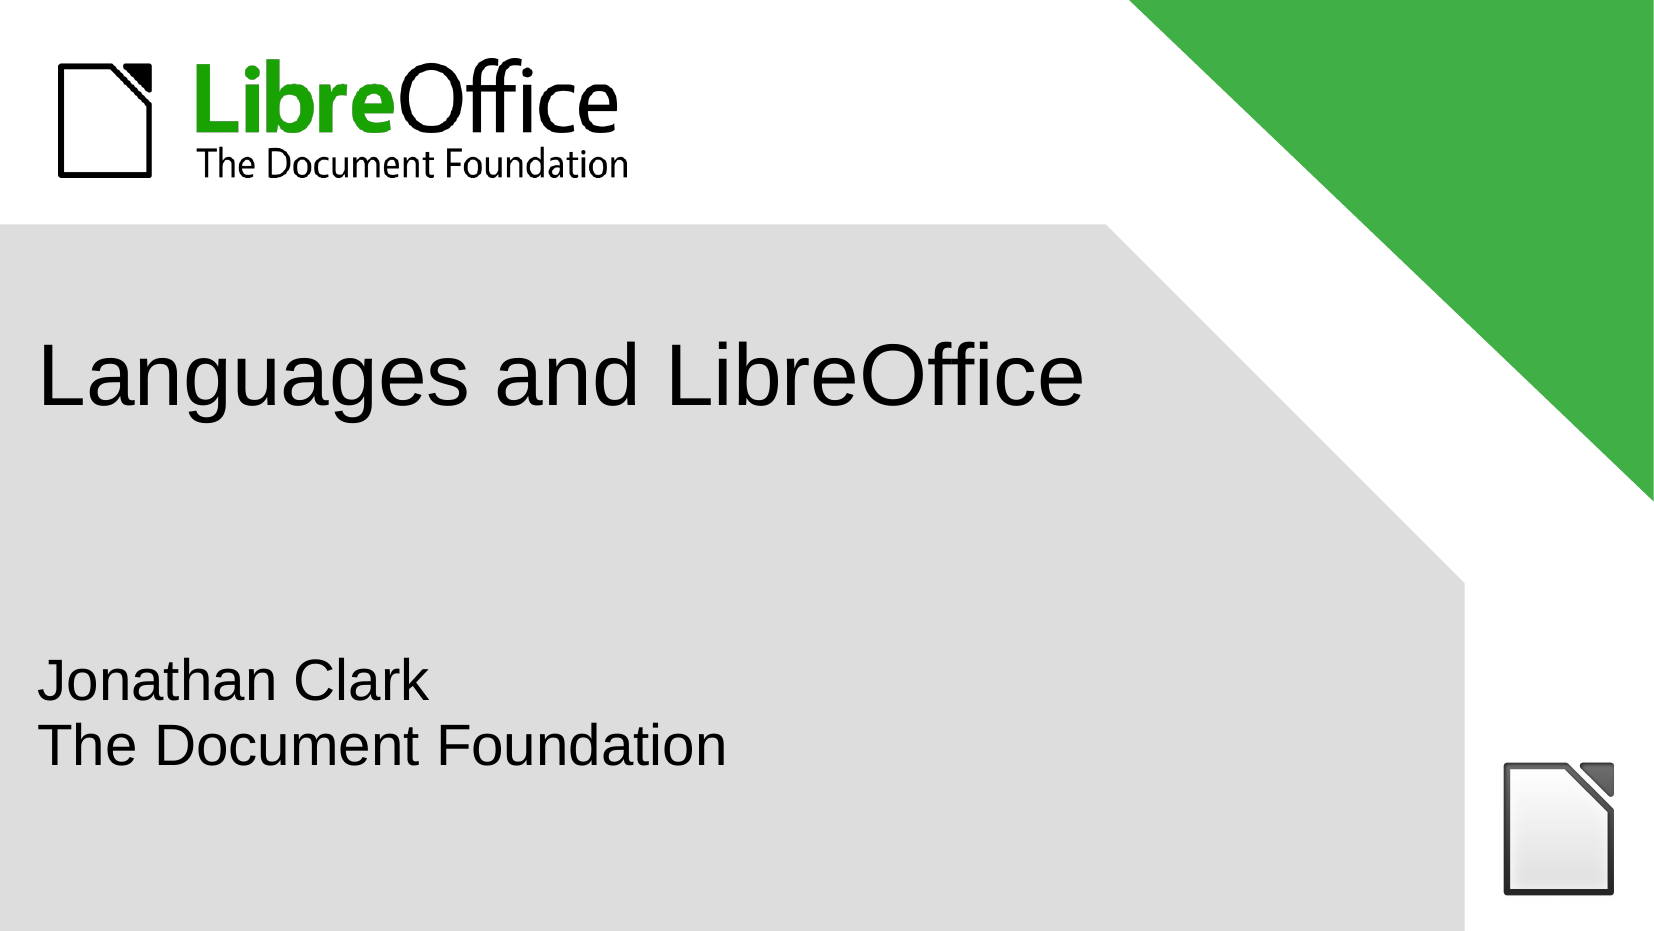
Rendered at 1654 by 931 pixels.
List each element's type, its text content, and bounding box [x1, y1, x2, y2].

subtitle Jonathan Clark The Document Foundation [37, 525, 1423, 901]
title Languages and LibreOffice [37, 225, 1126, 525]
picture [1500, 759, 1618, 900]
picture [58, 58, 627, 178]
